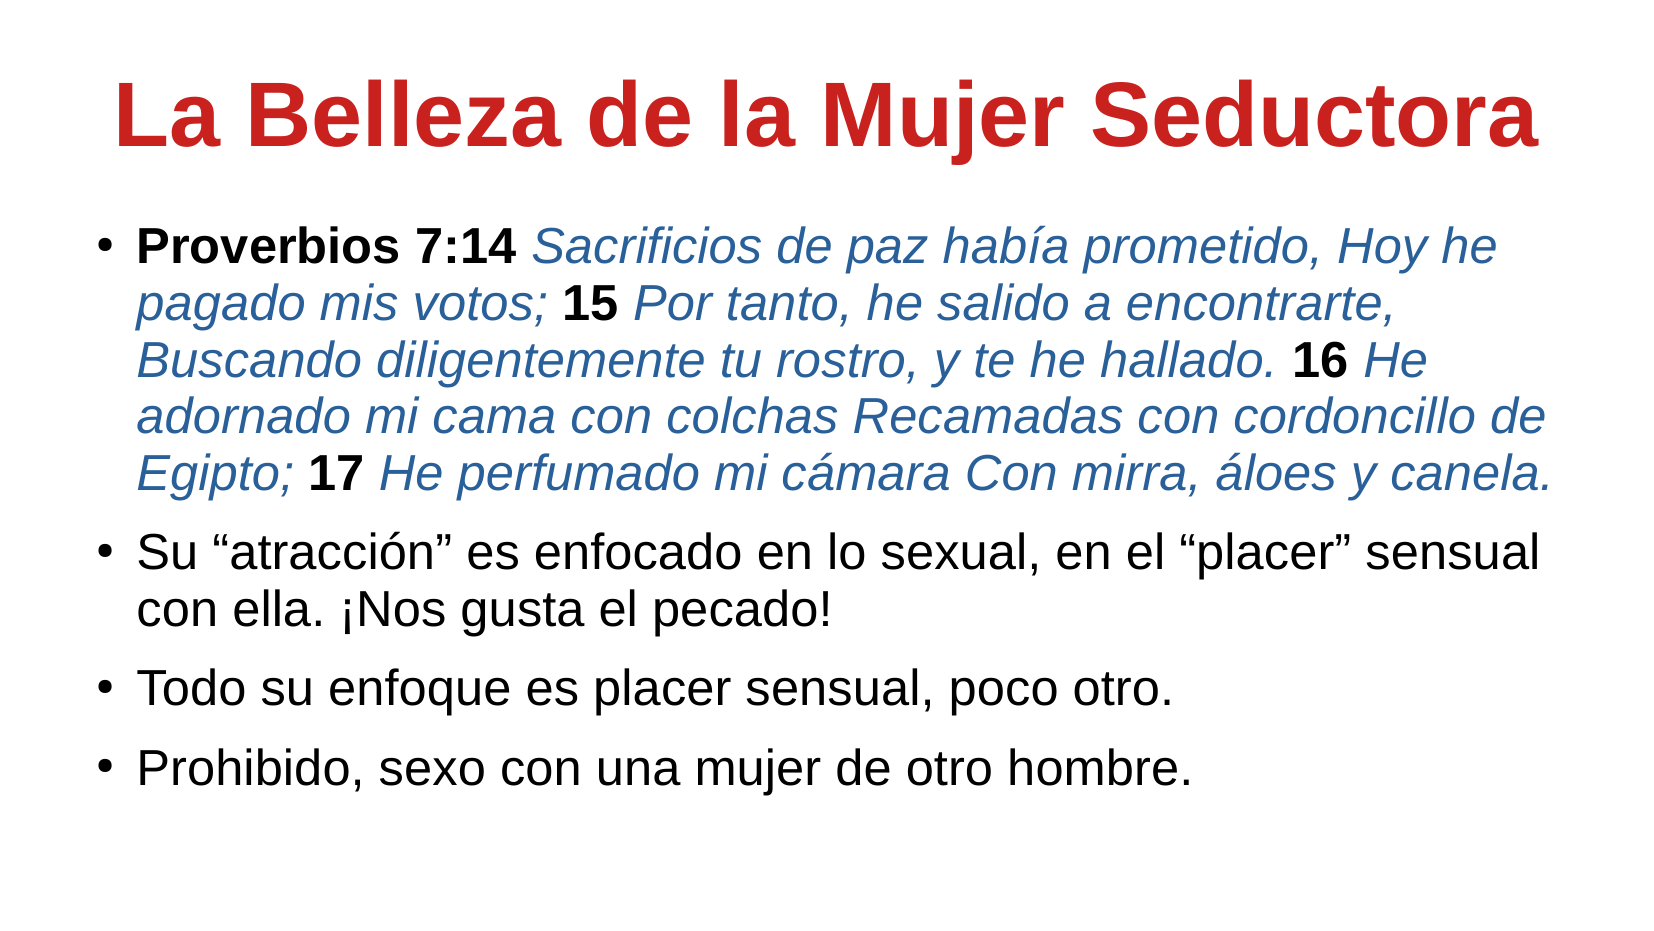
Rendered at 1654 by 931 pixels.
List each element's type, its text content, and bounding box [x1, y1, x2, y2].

list Proverbios 7:14 Sacrificios de paz había prometido, Hoy he pagado mis votos; 15 Por tanto, he salido a encontrarte, Buscando diligentemente tu rostro, y te he hallado. 16 He adornado mi cama con colchas Recamadas con cordoncillo de Egipto; 17 He perfumado mi cámara Con mirra, áloes y canela. Su “atracción” es enfocado en lo sexual, en el “placer” sensual con ella. ¡Nos gusta el pecado! Todo su enfoque es placer sensual, poco otro. Prohibido, sexo con una mujer de otro hombre. [82, 217, 1571, 841]
title La Belleza de la Mujer Seductora [82, 37, 1571, 193]
